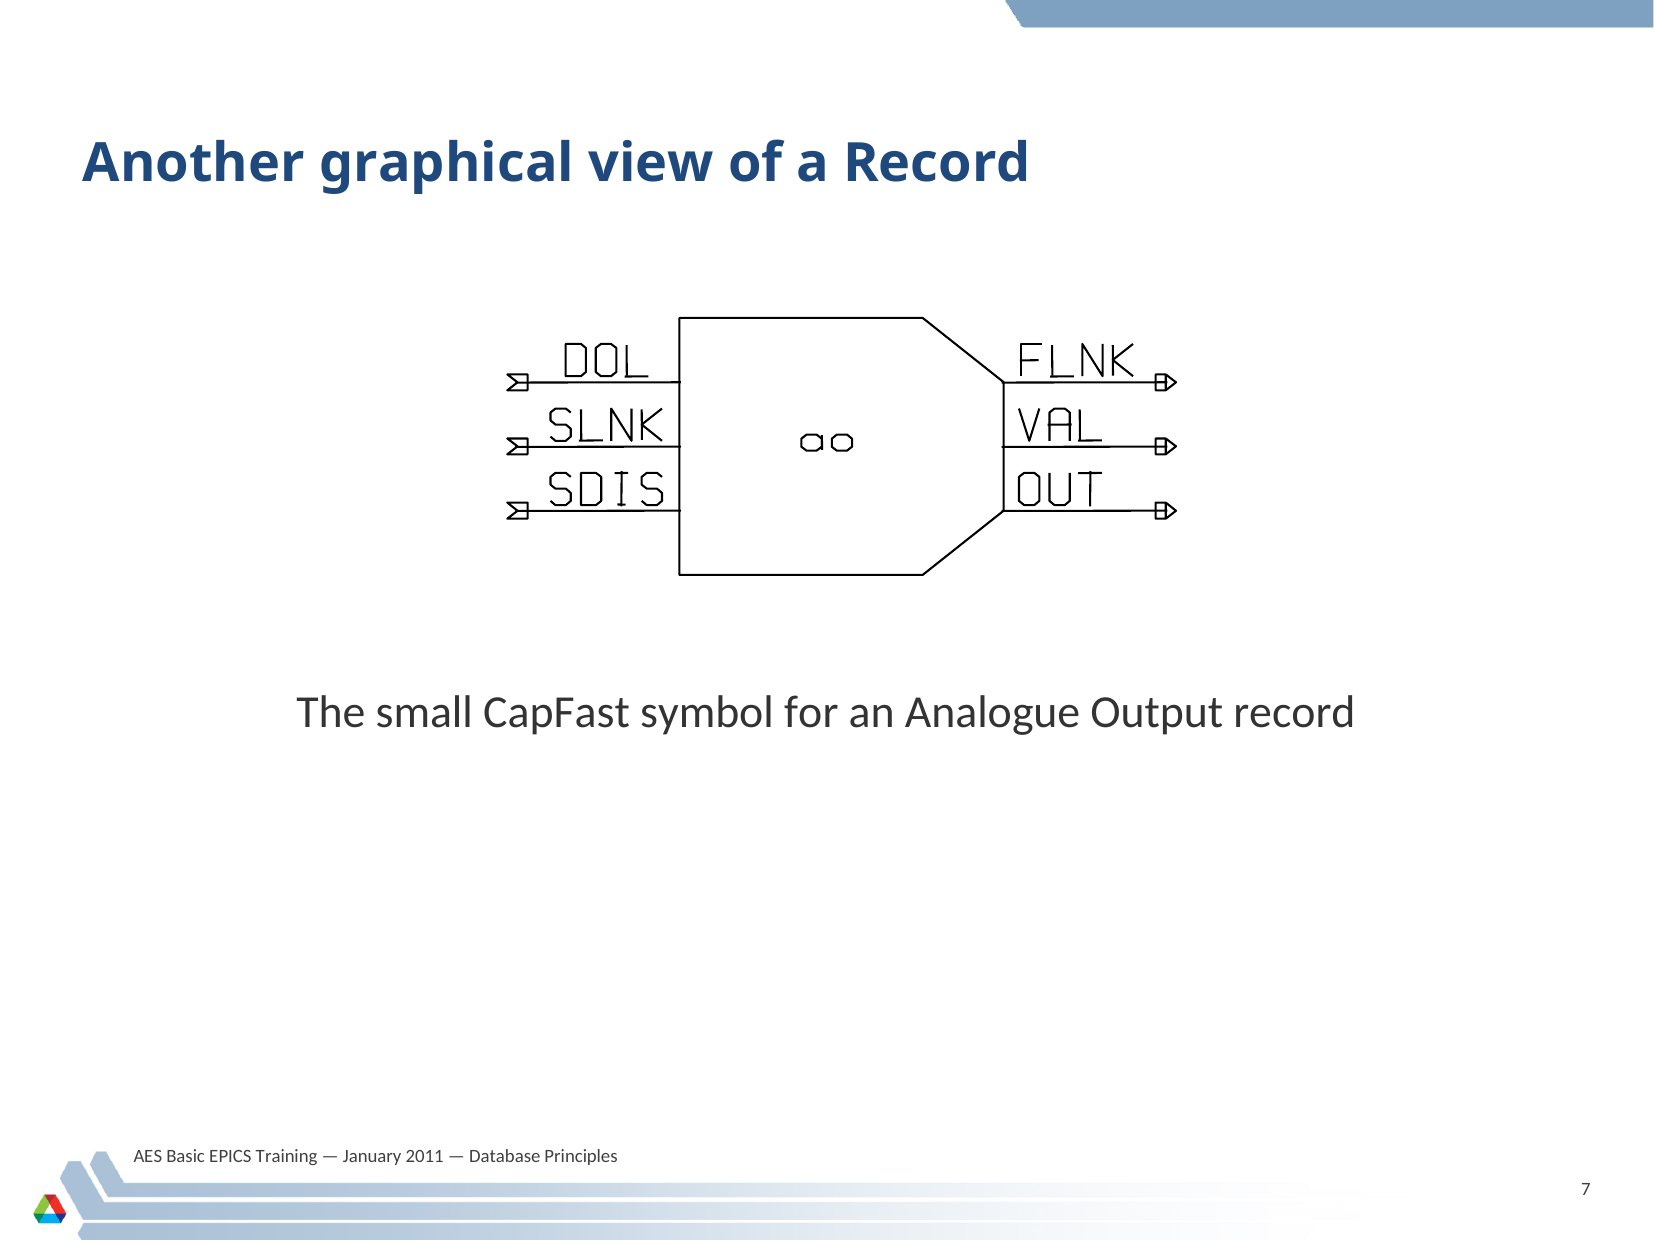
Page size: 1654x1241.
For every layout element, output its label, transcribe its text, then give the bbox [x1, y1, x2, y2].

picture [0, 1143, 1654, 1240]
text_box The small CapFast symbol for an Analogue Output record [281, 686, 1372, 747]
picture [0, 0, 1654, 29]
title Another graphical view of a Record [82, 128, 1571, 192]
